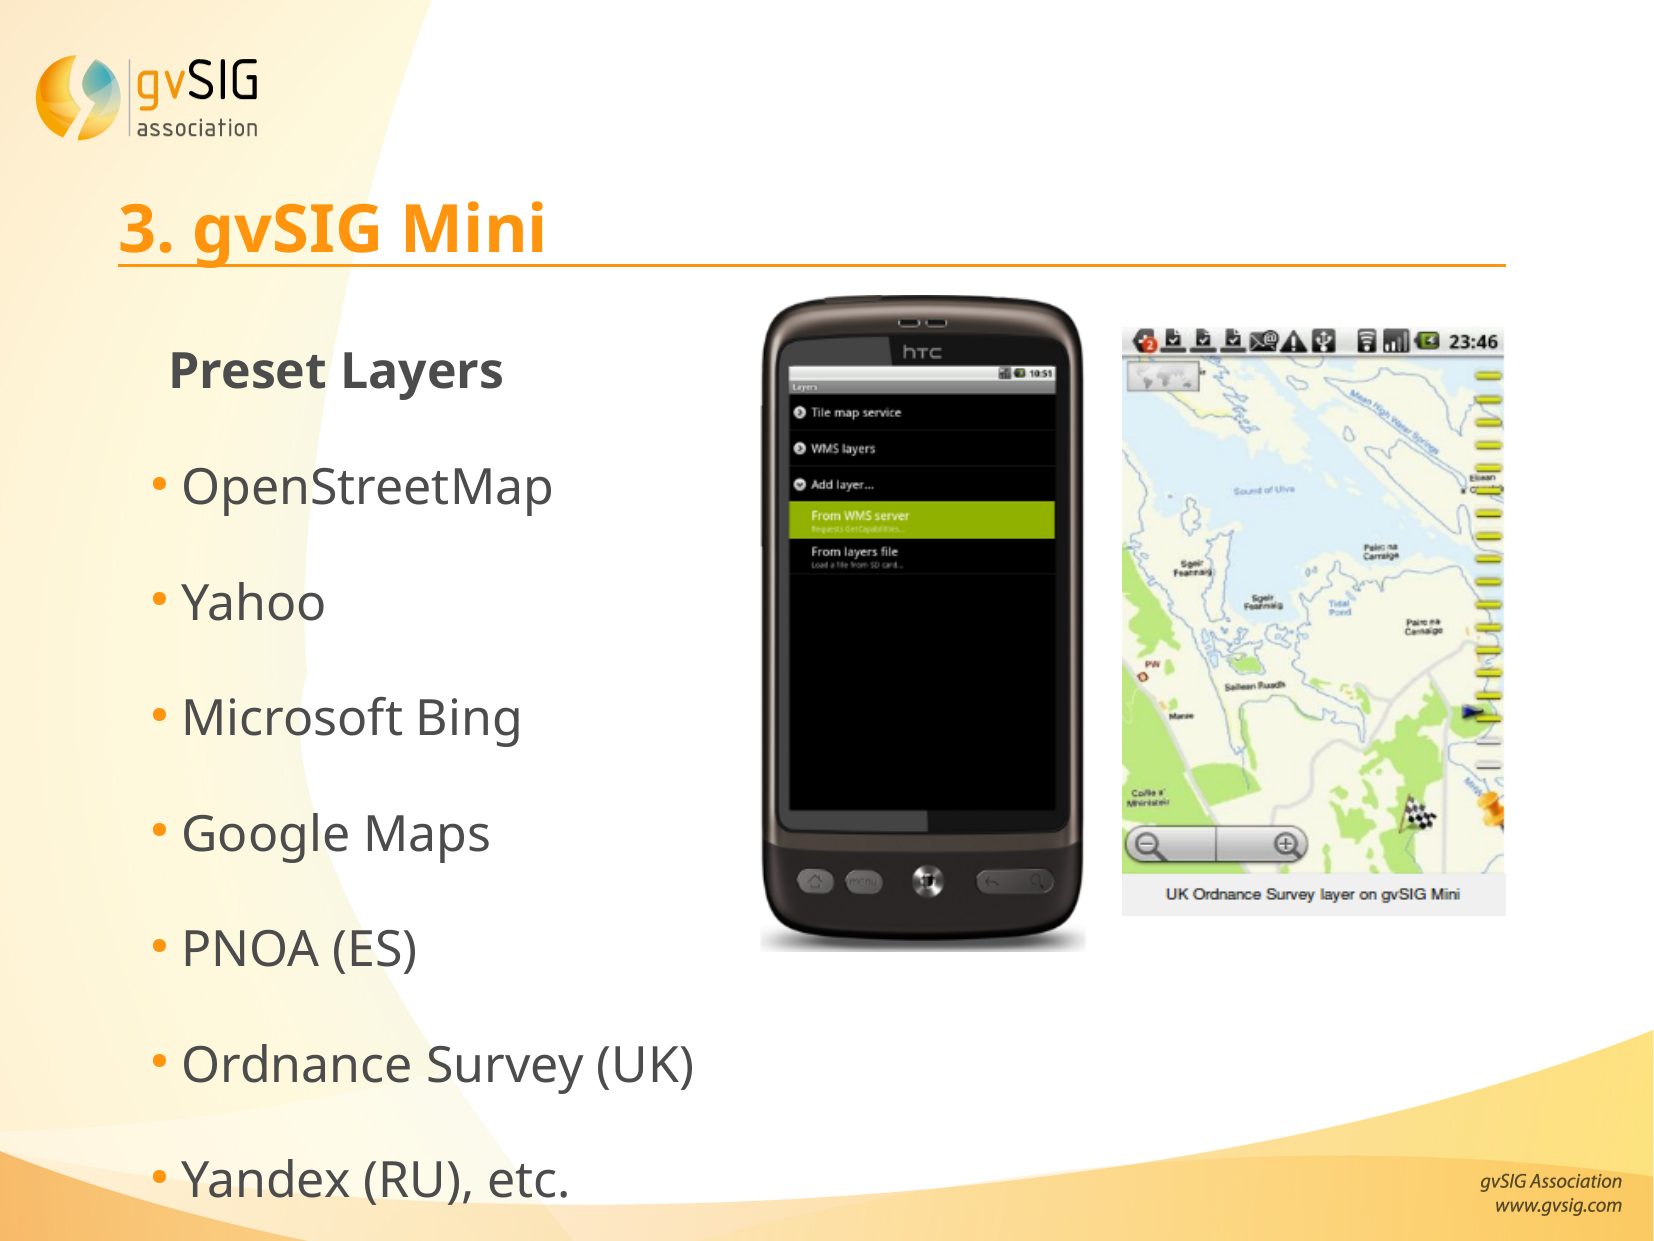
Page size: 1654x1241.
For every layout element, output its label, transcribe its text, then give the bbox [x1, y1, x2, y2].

picture [731, 295, 1099, 952]
text_box Preset Layers OpenStreetMap Yahoo Microsoft Bing Google Maps PNOA (ES) Ordnance Survey (UK) Yandex (RU), etc. [135, 212, 1595, 1241]
picture [1122, 324, 1506, 916]
picture [0, 0, 1654, 1241]
title 3. gvSIG Mini [118, 177, 1607, 276]
